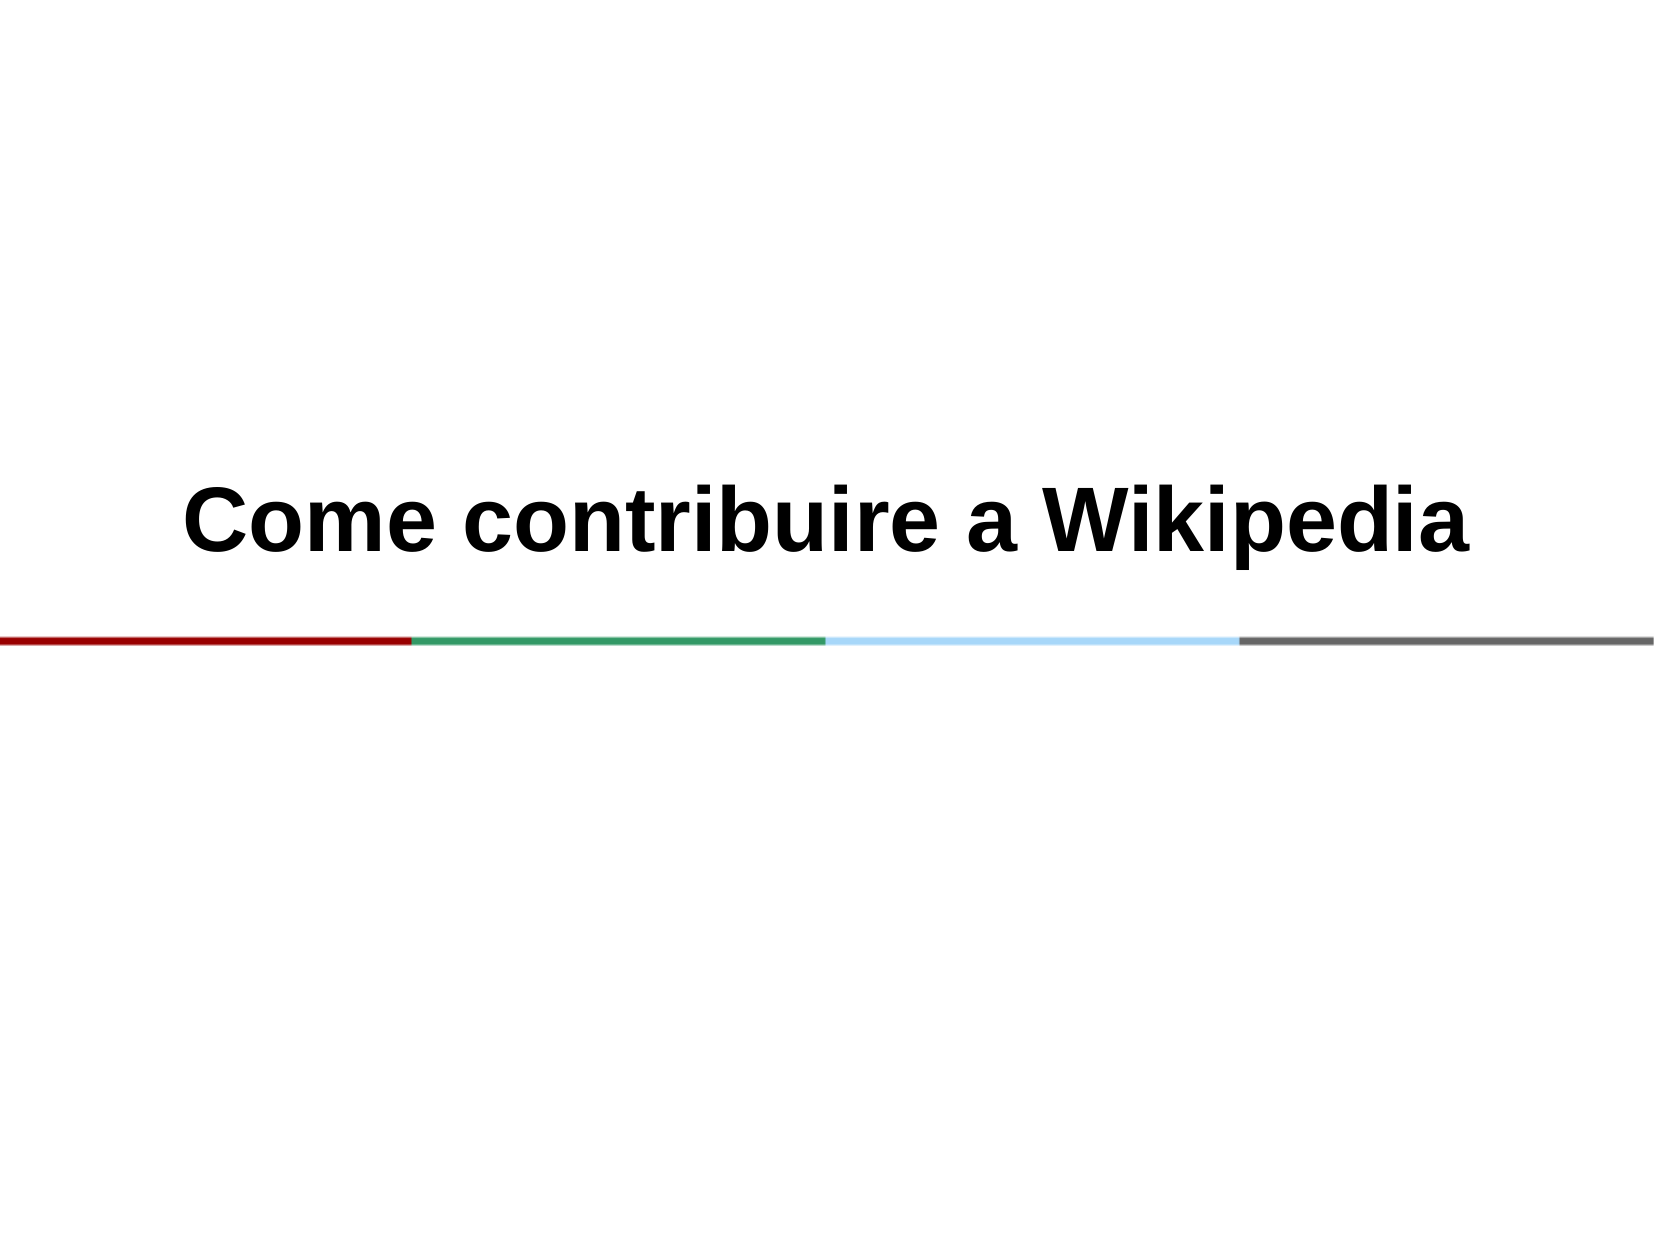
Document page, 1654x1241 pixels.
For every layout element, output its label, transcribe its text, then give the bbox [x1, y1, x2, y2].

picture [0, 625, 1654, 659]
title Come contribuire a Wikipedia [82, 418, 1571, 625]
